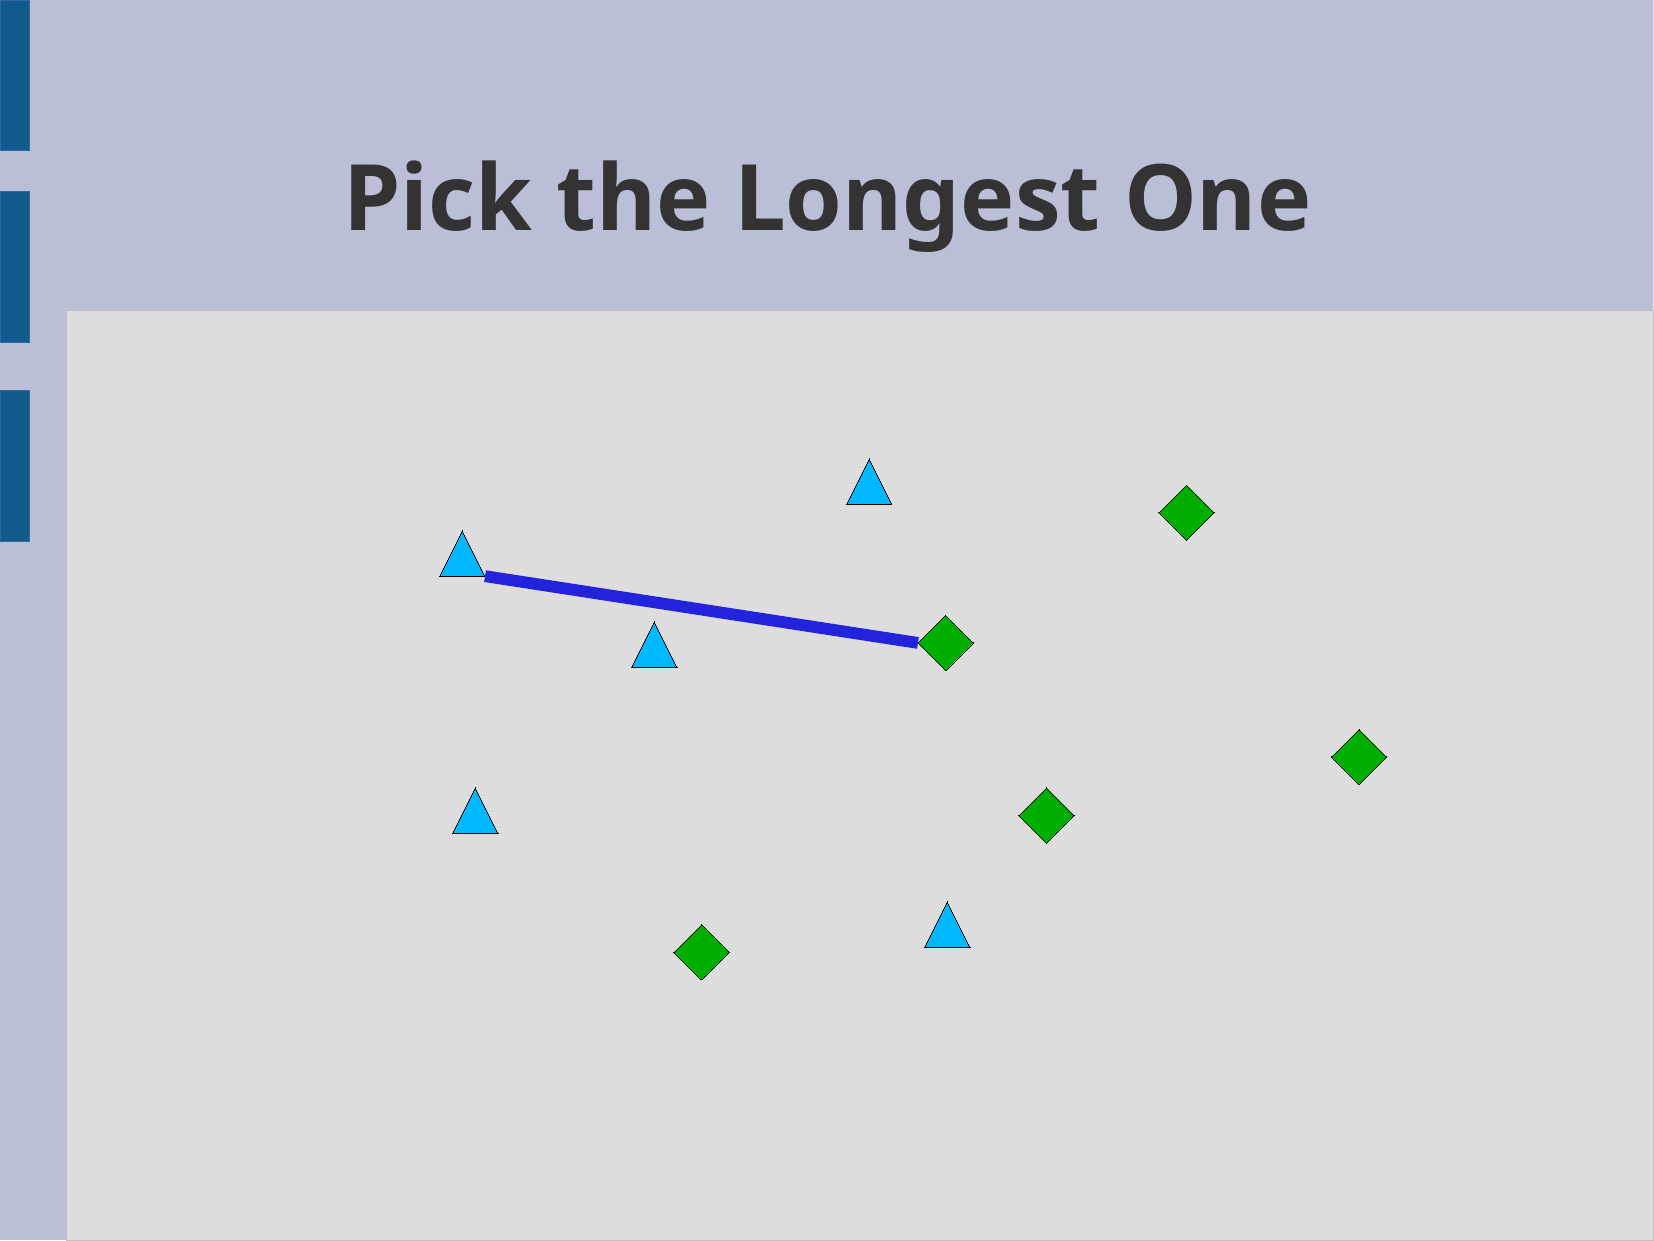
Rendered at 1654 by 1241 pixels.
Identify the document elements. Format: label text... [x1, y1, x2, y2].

title Pick the Longest One [121, 91, 1534, 299]
text_box [673, 924, 730, 980]
text_box [452, 787, 499, 834]
text_box [924, 901, 971, 948]
text_box [1018, 787, 1075, 844]
text_box [1331, 729, 1387, 785]
text_box [631, 621, 678, 668]
text_box [918, 615, 974, 671]
text_box [846, 458, 892, 505]
text_box [1158, 485, 1215, 541]
text_box [439, 530, 485, 577]
